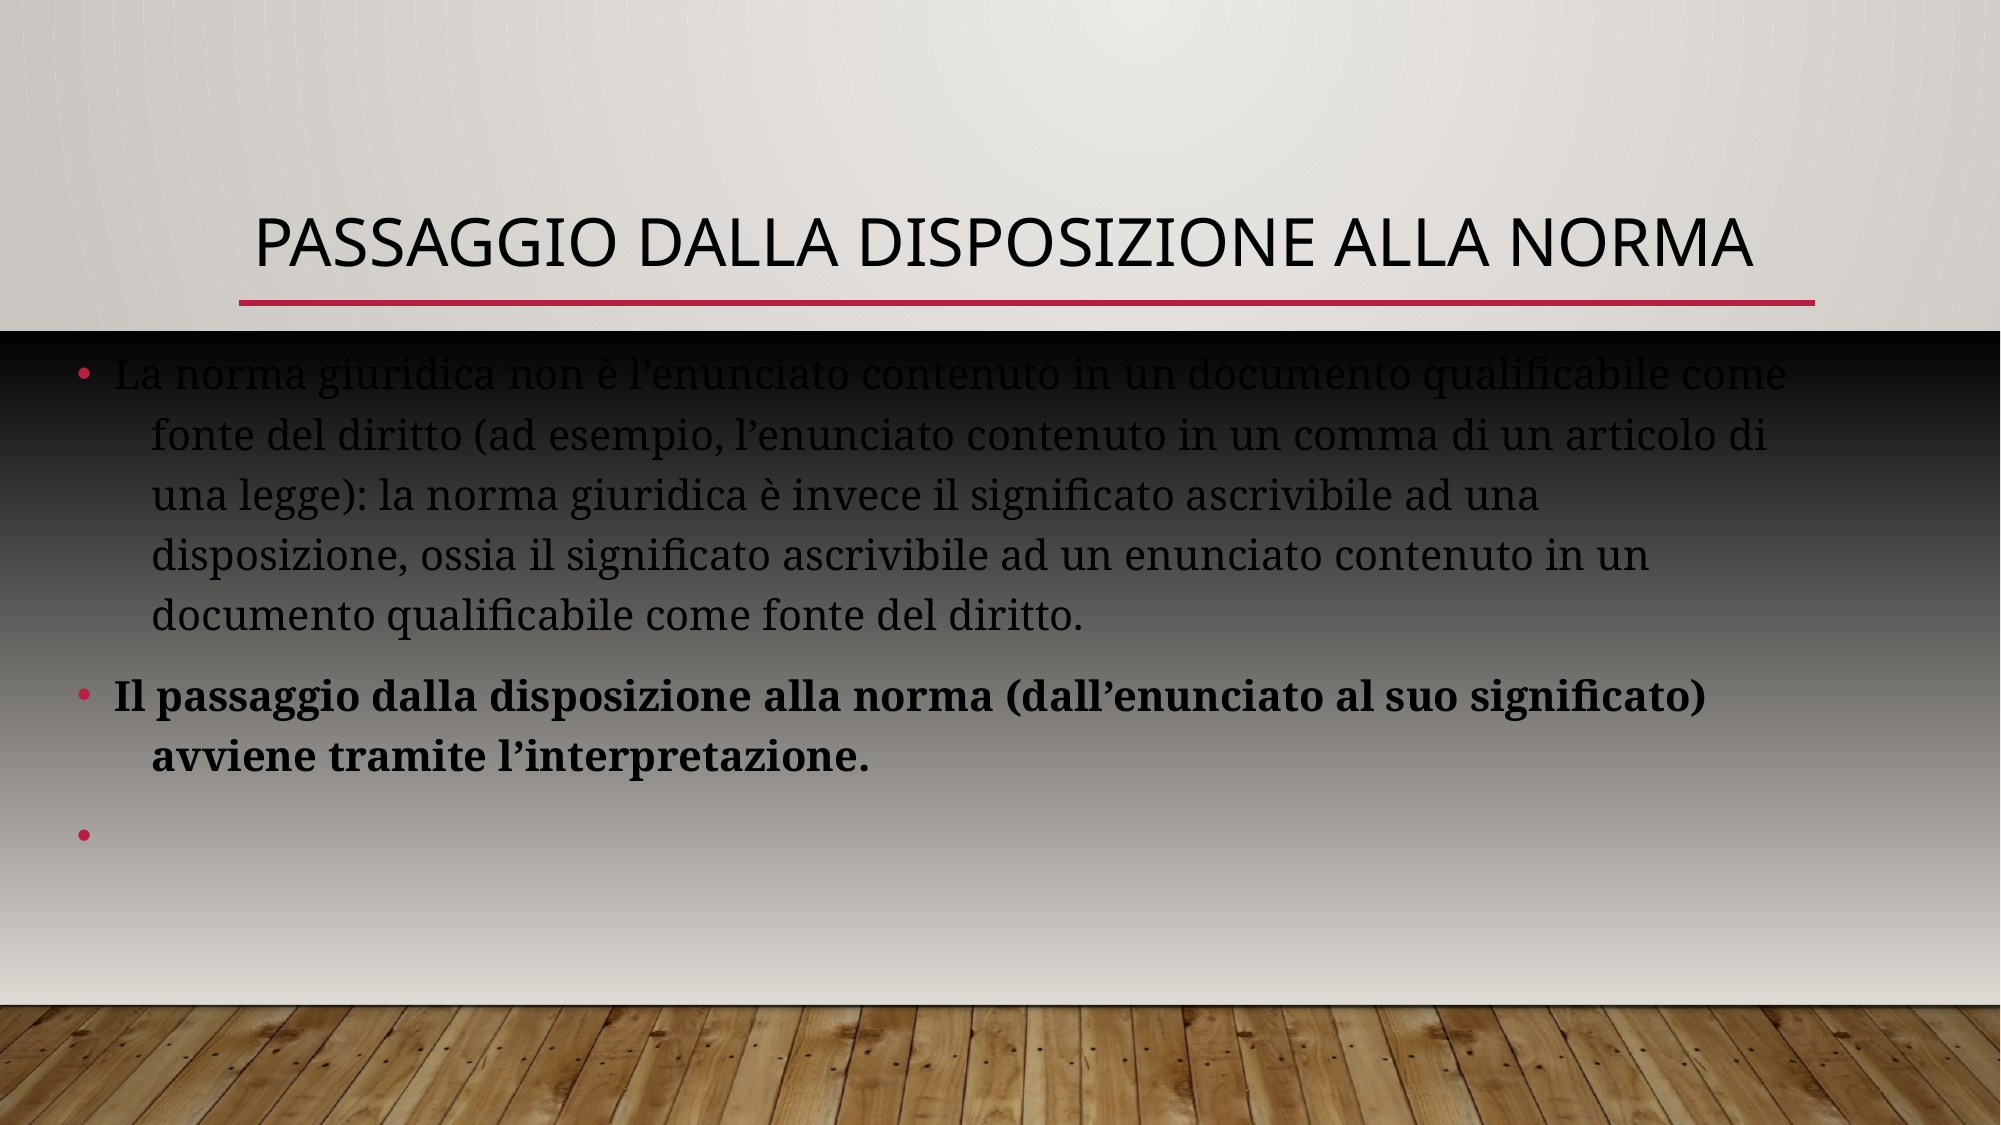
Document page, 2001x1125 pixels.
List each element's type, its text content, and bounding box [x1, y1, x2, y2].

list La norma giuridica non è l’enunciato contenuto in un documento qualificabile come fonte del diritto (ad esempio, l’enunciato contenuto in un comma di un articolo di una legge): la norma giuridica è invece il significato ascrivibile ad una disposizione, ossia il significato ascrivibile ad un enunciato contenuto in un documento qualificabile come fonte del diritto. Il passaggio dalla disposizione alla norma (dall’enunciato al suo significato) avviene tramite l’interpretazione. [61, 330, 1814, 897]
title Passaggio dalla disposizione alla norma [238, 201, 1814, 305]
